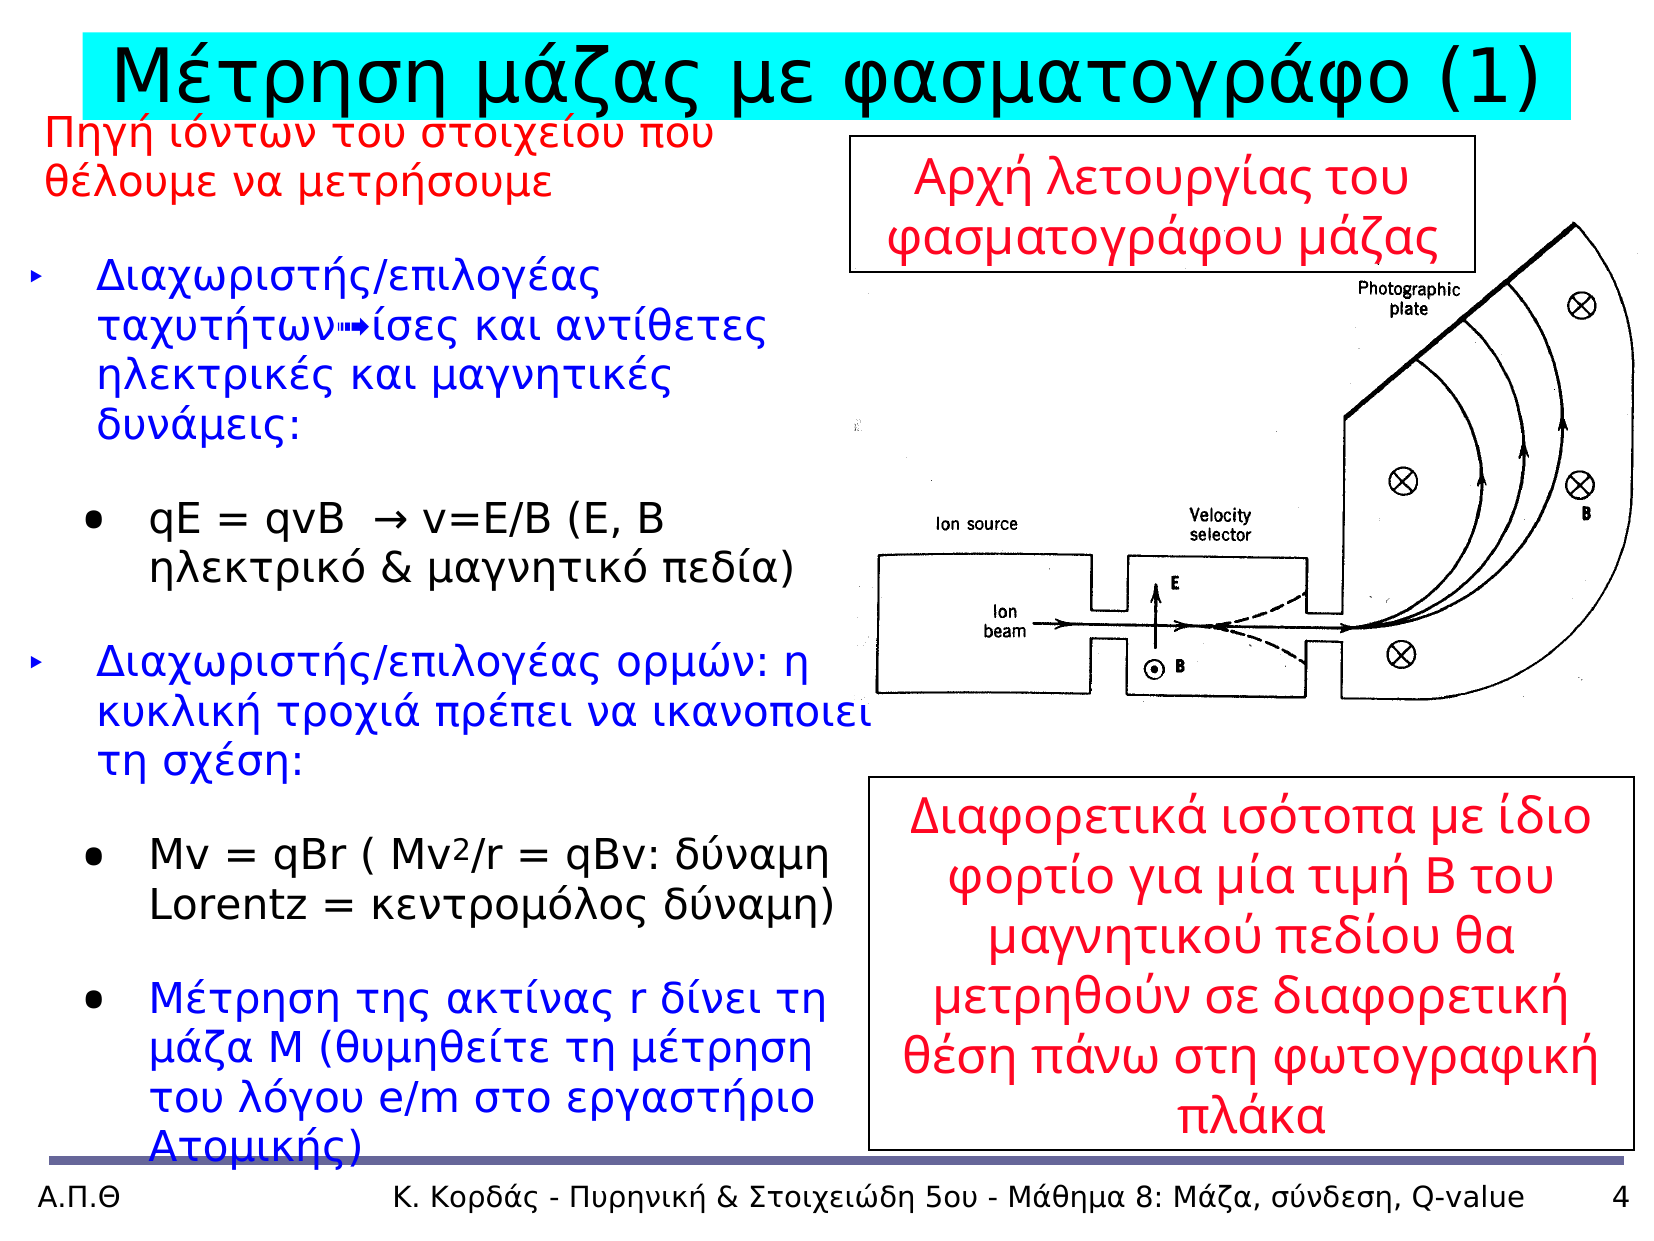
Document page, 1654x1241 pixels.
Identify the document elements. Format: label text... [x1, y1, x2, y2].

picture [854, 210, 1653, 705]
text_box Διαφορετικά ισότοπα με ίδιο φορτίο για μία τιμή Β του μαγνητικού πεδίου θα μετρηθούν σε διαφορετική θέση πάνω στη φωτογραφική πλάκα [869, 777, 1634, 1151]
title Μέτρηση μάζας με φασματογράφο (1) [82, 32, 1571, 120]
list Πηγή ιόντων του στοιχείου που θέλουμε να μετρήσουμε Διαχωριστής/επιλογέας ταχυτήτων➟ίσες και αντίθετες ηλεκτρικές και μαγνητικές δυνάμεις: qE = qvB → v=E/B (Ε, Β ηλεκτρικό & μαγνητικό πεδία) Διαχωριστής/επιλογέας ορμών: η κυκλική τροχιά πρέπει να ικανοποιεί τη σχέση: Mv = qBr ( Mv2/r = qBv: δύναμη Lorentz = κεντρομόλος δύναμη) Μέτρηση της ακτίνας r δίνει τη μάζα Μ (θυμηθείτε τη μέτρηση του λόγου e/m στο εργαστήριο Ατομικής) [0, 94, 883, 1185]
text_box Αρχή λετουργίας του φασματογράφου μάζας [849, 136, 1475, 272]
